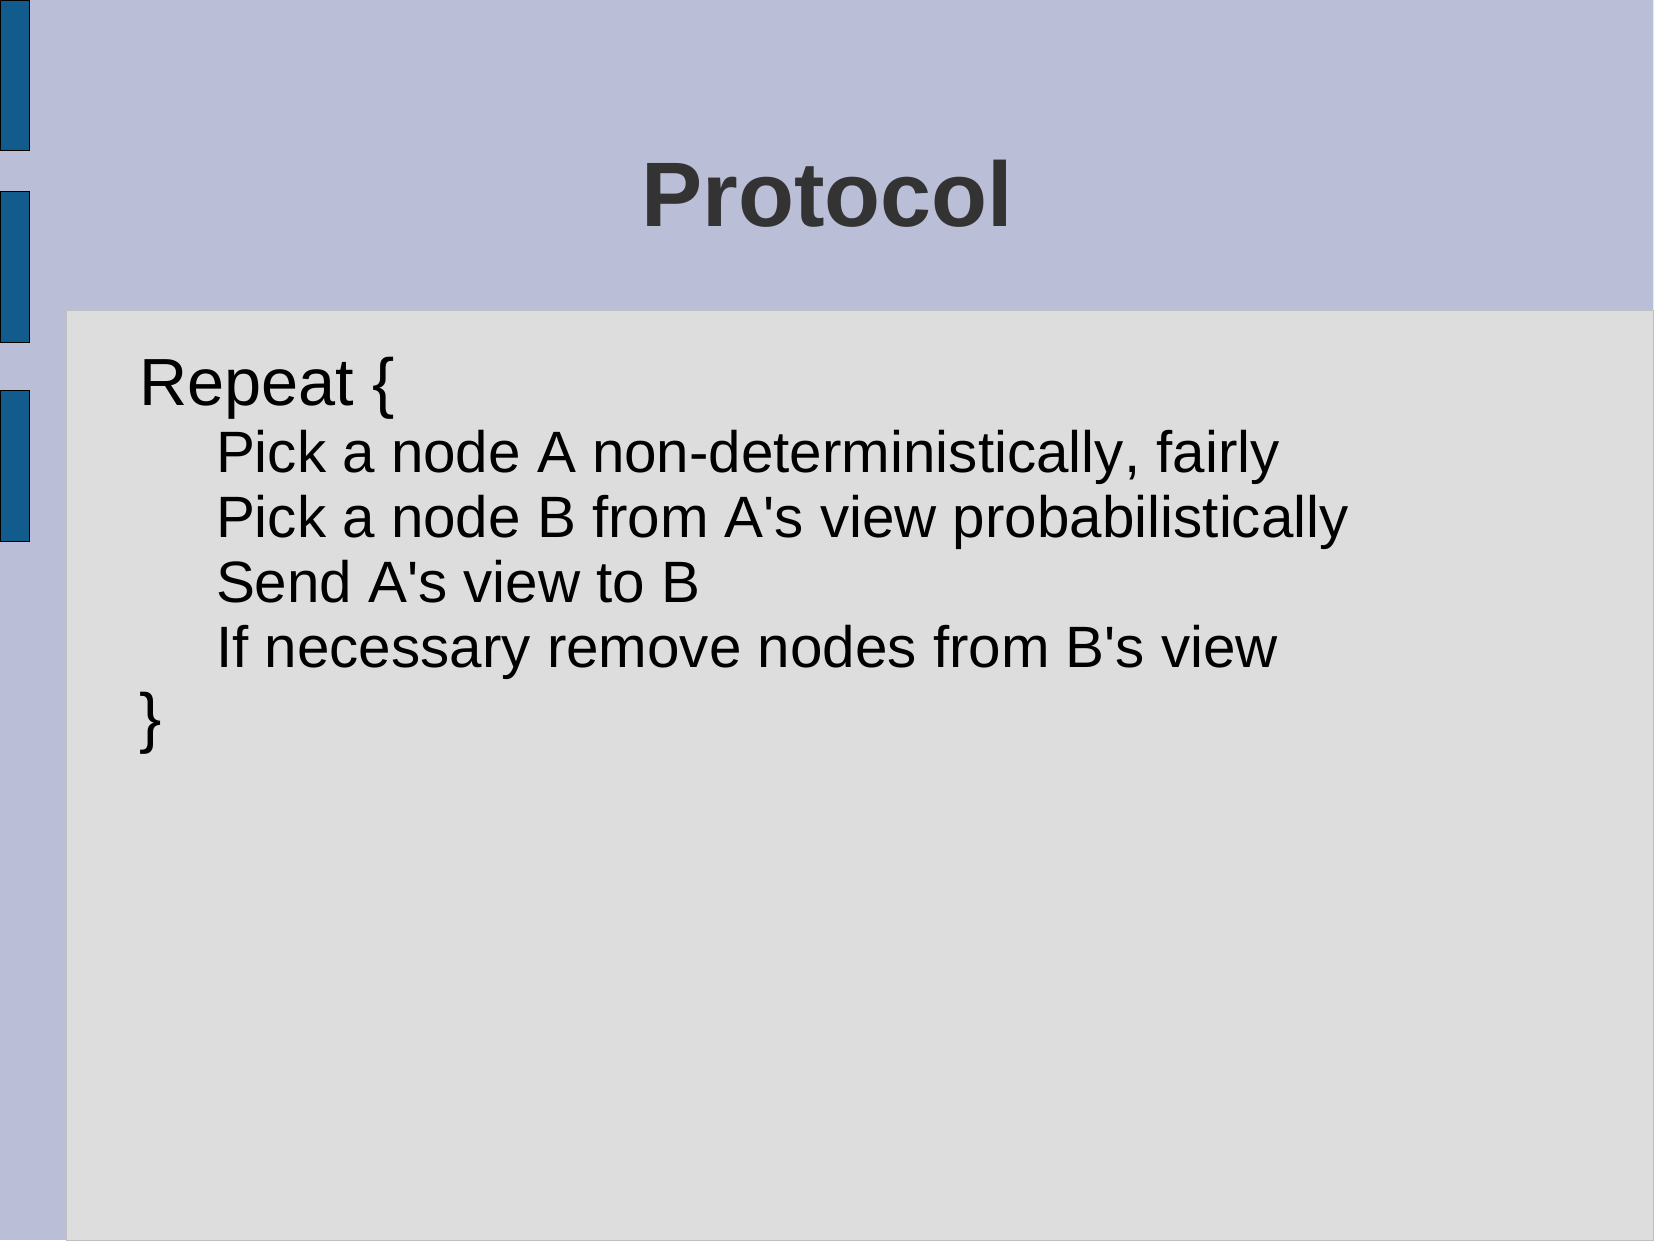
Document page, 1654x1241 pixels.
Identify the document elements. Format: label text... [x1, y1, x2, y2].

list Repeat { Pick a node A non-deterministically, fairly Pick a node B from A's view probabilistically Send A's view to B If necessary remove nodes from B's view } [121, 344, 1534, 1112]
title Protocol [121, 98, 1534, 291]
